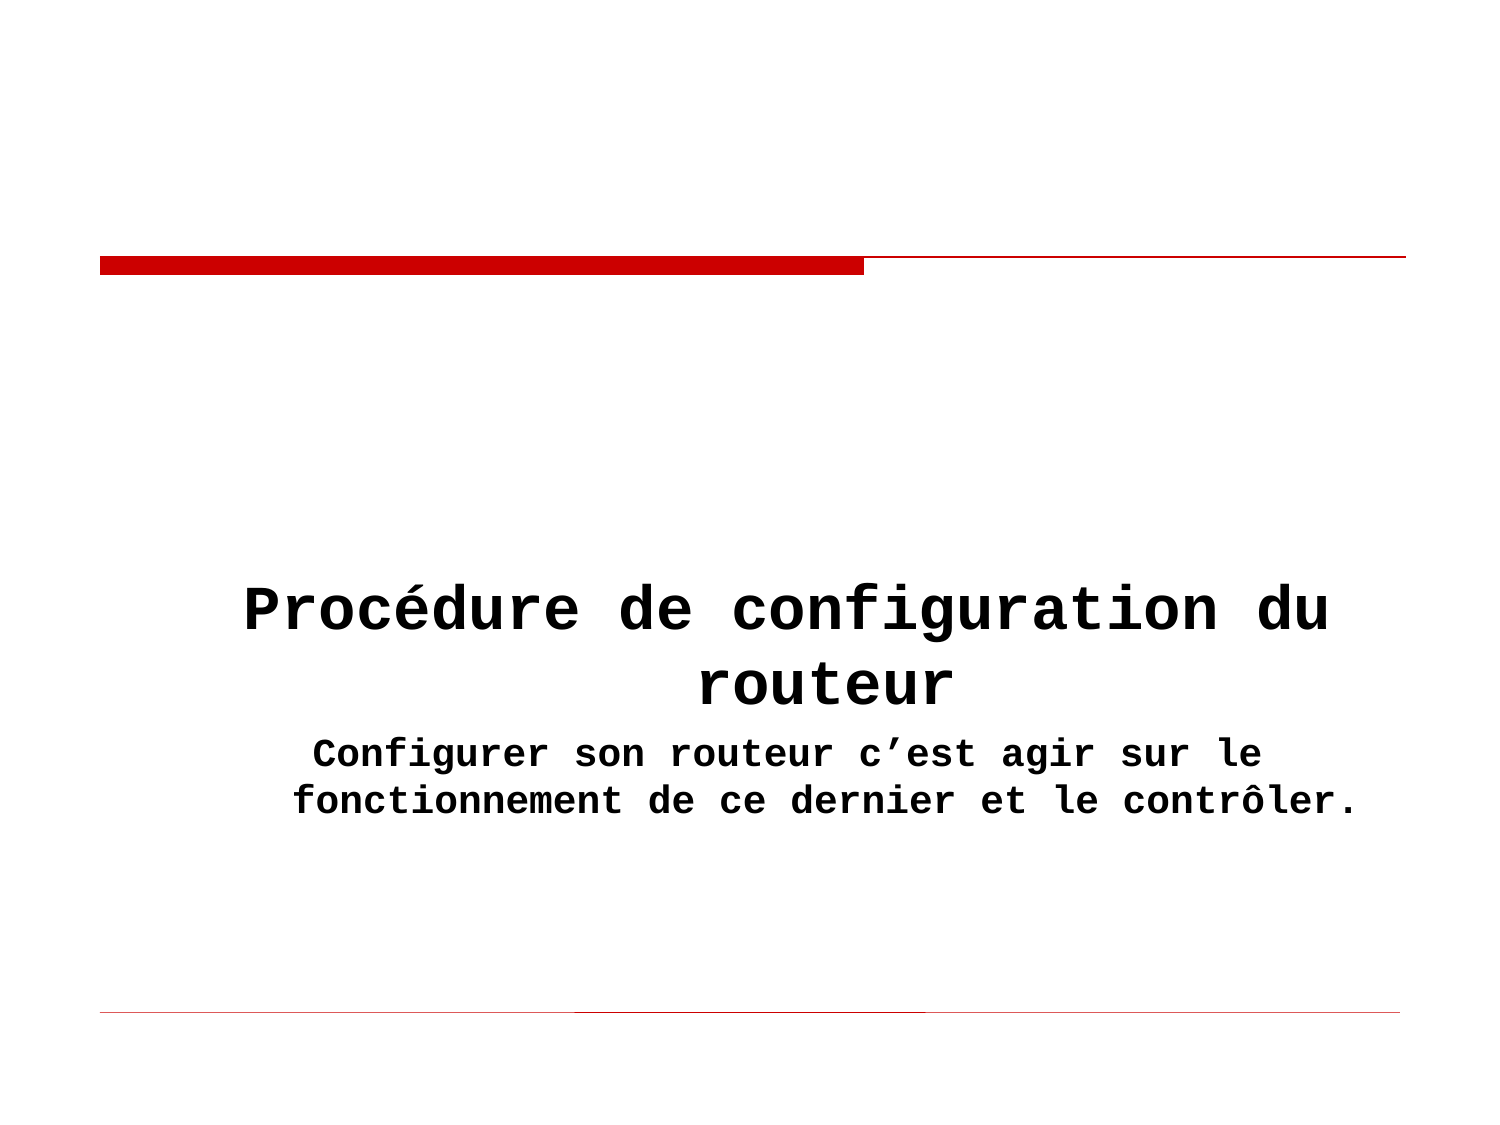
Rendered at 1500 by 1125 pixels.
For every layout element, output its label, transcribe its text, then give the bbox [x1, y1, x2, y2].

list Procédure de configuration du routeur Configurer son routeur c’est agir sur le fonctionnement de ce dernier et le contrôler. [92, 287, 1406, 988]
